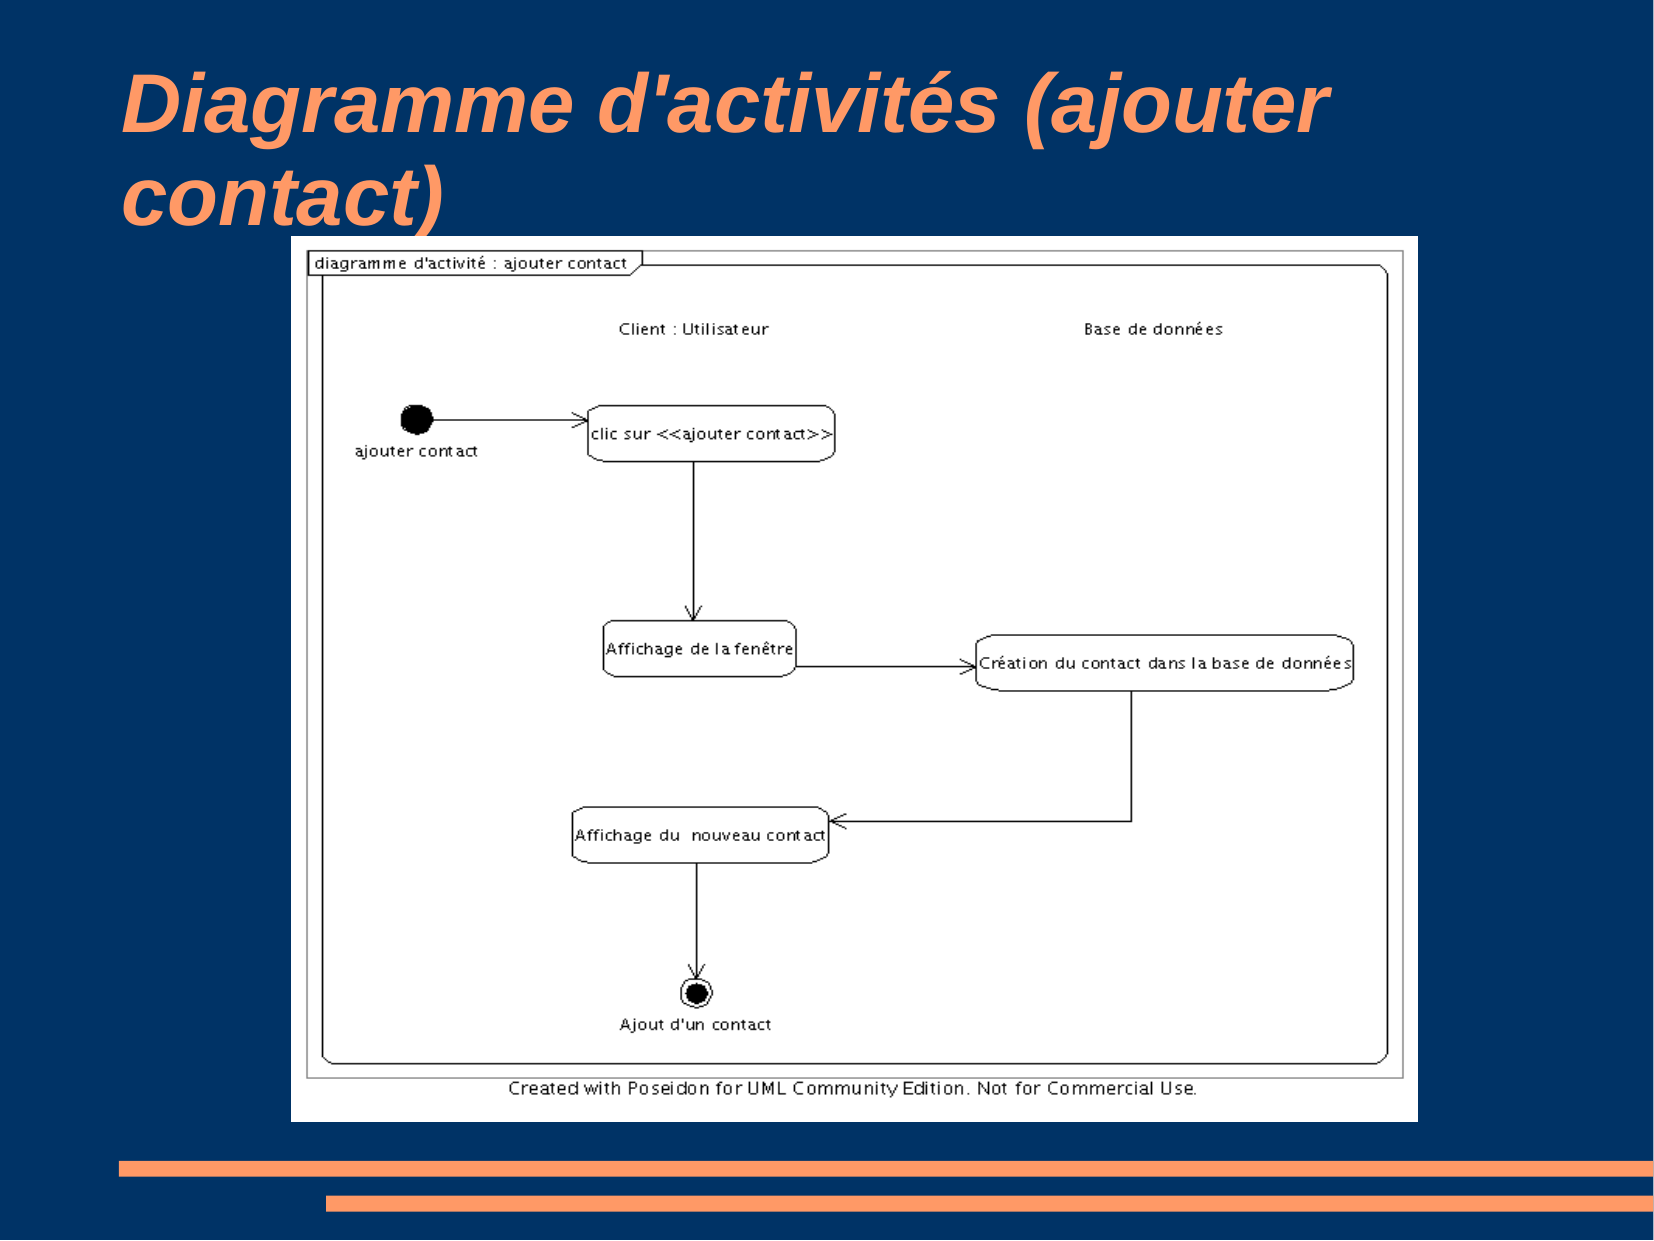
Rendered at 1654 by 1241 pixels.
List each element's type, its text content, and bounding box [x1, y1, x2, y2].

chart [121, 322, 1561, 1132]
title Diagramme d'activités (ajouter contact) [121, 46, 1534, 254]
picture [291, 236, 1418, 1123]
